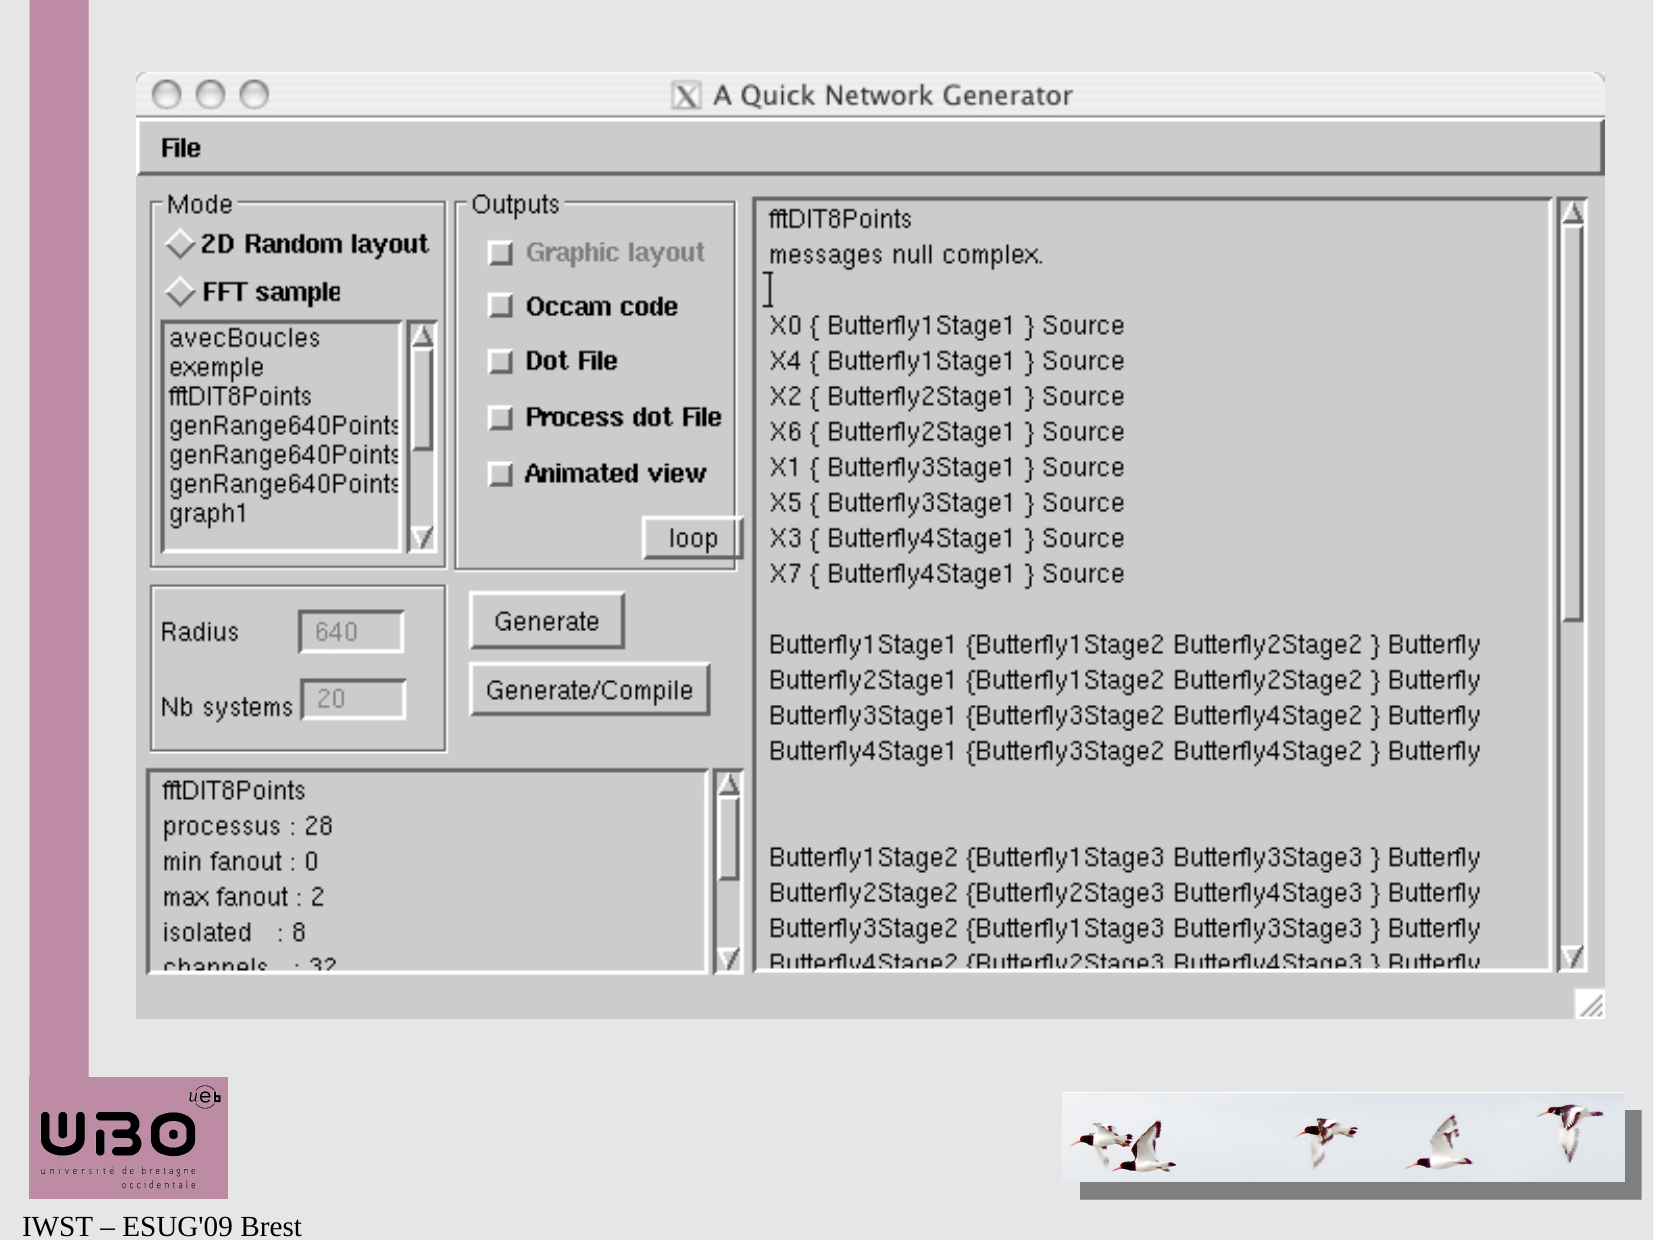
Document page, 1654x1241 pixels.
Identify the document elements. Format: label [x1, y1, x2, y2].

picture [1062, 1092, 1625, 1182]
picture [136, 72, 1605, 1019]
picture [29, 1077, 228, 1199]
